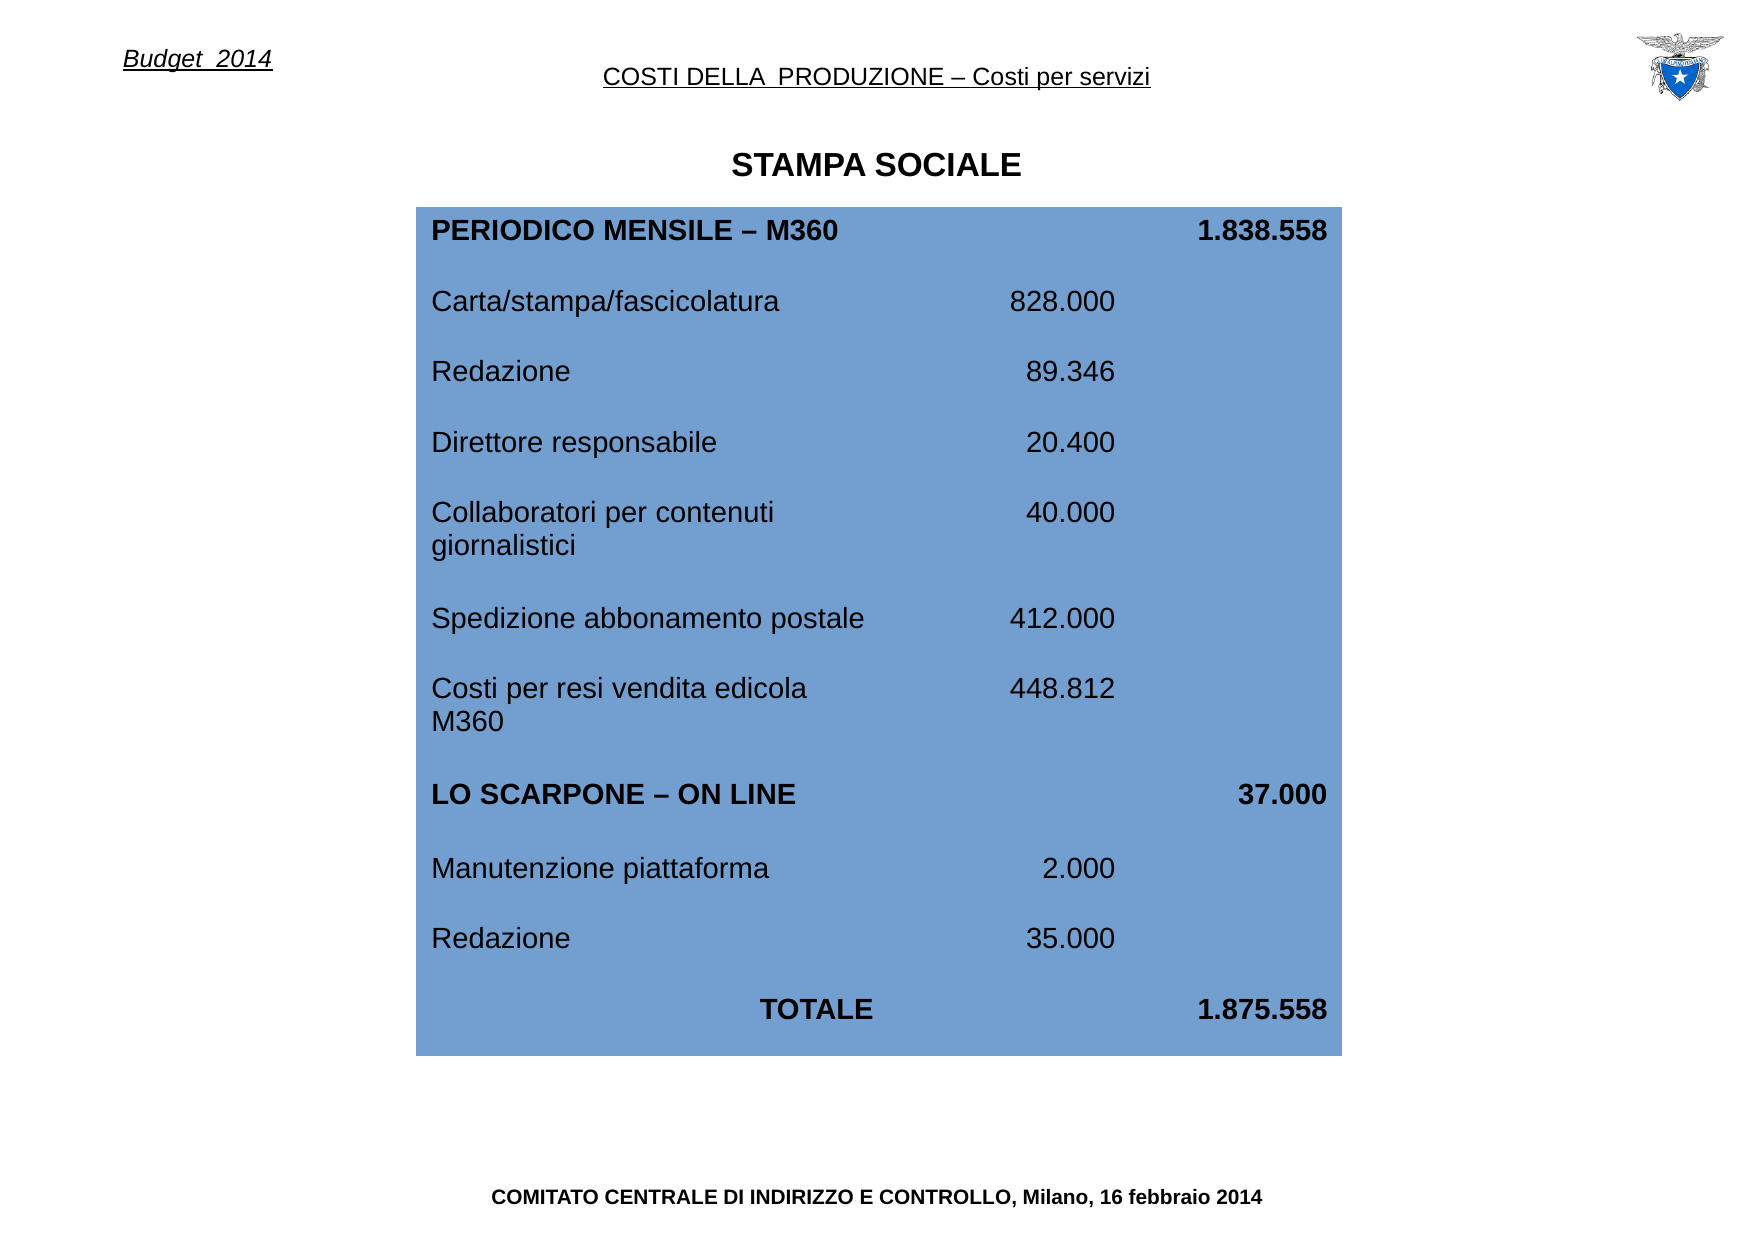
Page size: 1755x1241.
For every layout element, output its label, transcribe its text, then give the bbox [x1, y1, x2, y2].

table_cell 448.812 [889, 665, 1130, 770]
table_cell [1130, 665, 1342, 770]
text_box COMITATO CENTRALE DI INDIRIZZO E CONTROLLO, Milano, 16 febbraio 2014 [392, 1176, 1362, 1217]
table_cell Collaboratori per contenuti giornalistici [416, 489, 889, 594]
table_cell 2.000 [889, 844, 1130, 915]
table_cell [889, 986, 1130, 1056]
table_cell [1130, 594, 1342, 665]
table_cell 1.875.558 [1130, 986, 1342, 1056]
table_cell Direttore responsabile [416, 418, 889, 489]
table_cell TOTALE [416, 986, 889, 1056]
table_header PERIODICO MENSILE – M360 [416, 207, 889, 277]
table_cell 35.000 [889, 915, 1130, 986]
table_cell 89.346 [889, 348, 1130, 418]
text_box STAMPA SOCIALE [437, 135, 1317, 192]
table_cell Redazione [416, 915, 889, 986]
table_cell [1130, 844, 1342, 915]
table_cell 828.000 [889, 277, 1130, 348]
table_cell [1130, 348, 1342, 418]
picture [1633, 29, 1728, 108]
text_box COSTI DELLA PRODUZIONE – Costi per servizi [292, 53, 1462, 98]
table_cell [889, 770, 1130, 844]
table_cell Redazione [416, 348, 889, 418]
table_cell 412.000 [889, 594, 1130, 665]
table_cell Spedizione abbonamento postale [416, 594, 889, 665]
table_cell [1130, 418, 1342, 489]
text_box Budget 2014 [50, 35, 346, 82]
table_cell Costi per resi vendita edicola M360 [416, 665, 889, 770]
table_cell 37.000 [1130, 770, 1342, 844]
table_cell Manutenzione piattaforma [416, 844, 889, 915]
table_cell [1130, 915, 1342, 986]
table_cell 20.400 [889, 418, 1130, 489]
table_cell LO SCARPONE – ON LINE [416, 770, 889, 844]
table_header [889, 207, 1130, 277]
table_cell Carta/stampa/fascicolatura [416, 277, 889, 348]
table_cell [1130, 489, 1342, 594]
table_cell 40.000 [889, 489, 1130, 594]
table_cell [1130, 277, 1342, 348]
table_header 1.838.558 [1130, 207, 1342, 277]
